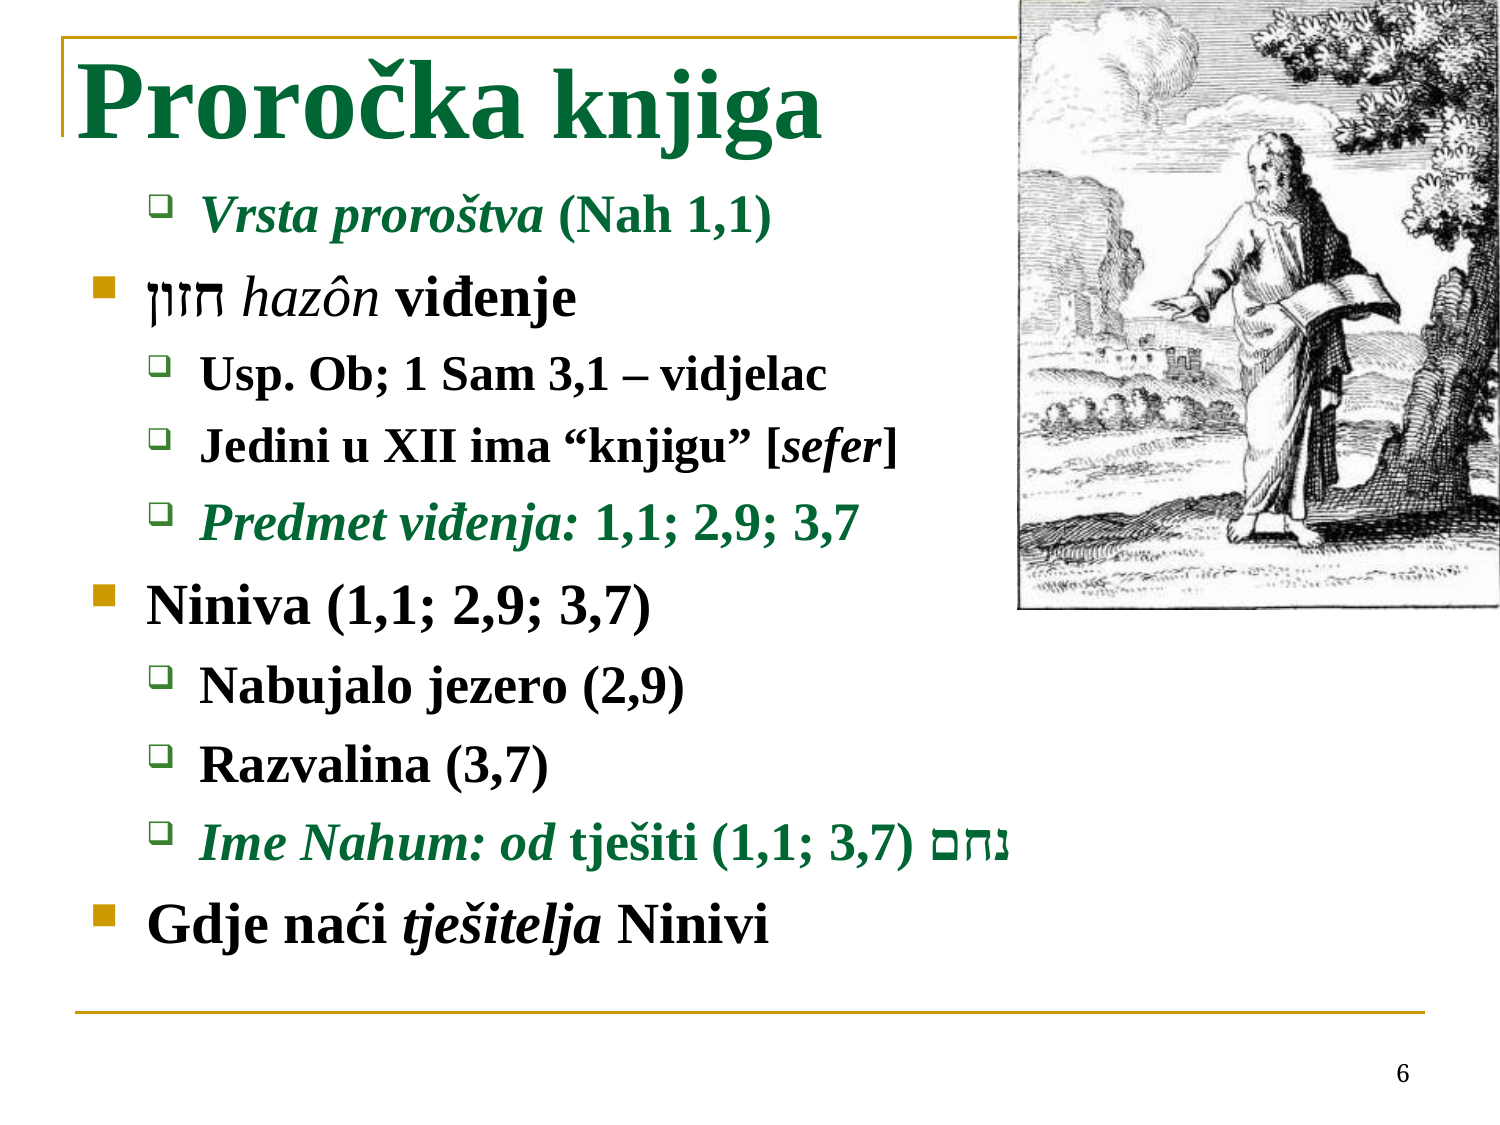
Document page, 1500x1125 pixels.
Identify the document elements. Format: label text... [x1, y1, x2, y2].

list Vrsta proroštva (Nah 1,1) חזון hazôn viđenje Usp. Ob; 1 Sam 3,1 – vidjelac Jedini u XII ima “knjigu” [sefer] Predmet viđenja: 1,1; 2,9; 3,7 Niniva (1,1; 2,9; 3,7) Nabujalo jezero (2,9) Razvalina (3,7) Ime Nahum: od tješiti (1,1; 3,7) נחם Gdje naći tješitelja Ninivi [74, 170, 1075, 1006]
text_box <number> [1074, 1024, 1426, 1100]
title Proročka knjiga [61, 19, 1017, 206]
picture [1017, 0, 1500, 610]
